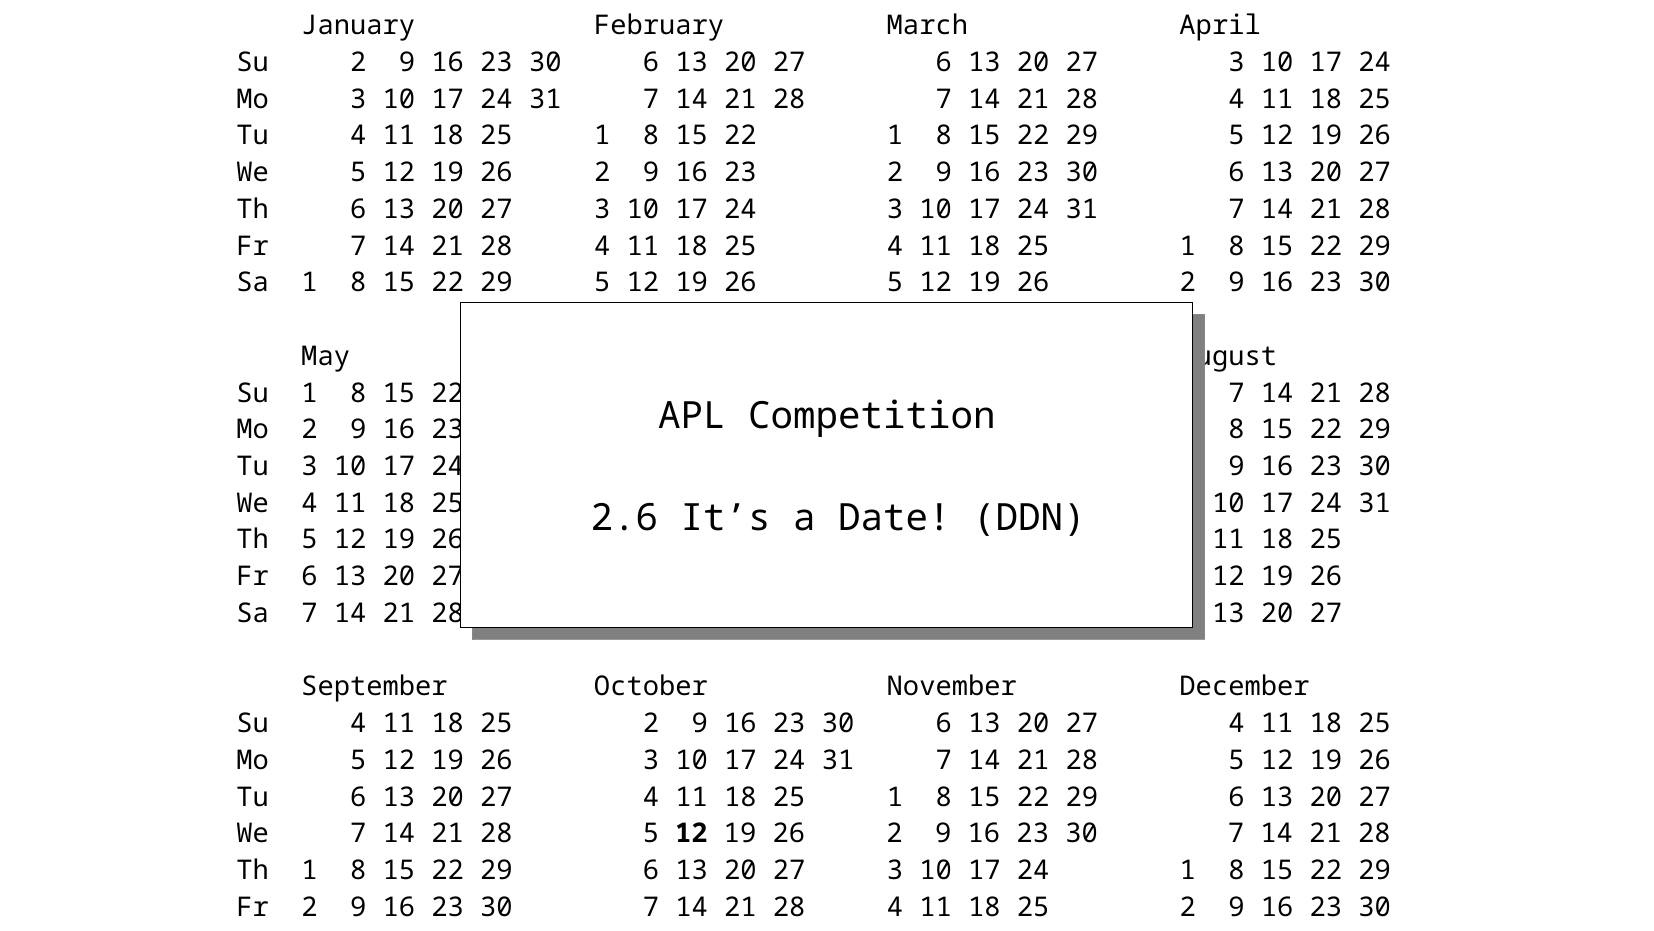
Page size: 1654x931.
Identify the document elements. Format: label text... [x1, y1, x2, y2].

text_box 2022 January February March April Su 2 9 16 23 30 6 13 20 27 6 13 20 27 3 10 17 24 Mo 3 10 17 24 31 7 14 21 28 7 14 21 28 4 11 18 25 Tu 4 11 18 25 1 8 15 22 1 8 15 22 29 5 12 19 26 We 5 12 19 26 2 9 16 23 2 9 16 23 30 6 13 20 27 Th 6 13 20 27 3 10 17 24 3 10 17 24 31 7 14 21 28 Fr 7 14 21 28 4 11 18 25 4 11 18 25 1 8 15 22 29 Sa 1 8 15 22 29 5 12 19 26 5 12 19 26 2 9 16 23 30 May June July August Su 1 8 15 22 29 5 12 19 26 3 10 17 24 31 7 14 21 28 Mo 2 9 16 23 30 6 13 20 27 4 11 18 25 1 8 15 22 29 Tu 3 10 17 24 31 7 14 21 28 5 12 19 26 2 9 16 23 30 We 4 11 18 25 1 8 15 22 29 6 13 20 27 3 10 17 24 31 Th 5 12 19 26 2 9 16 23 30 7 14 21 28 4 11 18 25 Fr 6 13 20 27 3 10 17 24 1 8 15 22 29 5 12 19 26 Sa 7 14 21 28 4 11 18 25 2 9 16 23 30 6 13 20 27 September October November December Su 4 11 18 25 2 9 16 23 30 6 13 20 27 4 11 18 25 Mo 5 12 19 26 3 10 17 24 31 7 14 21 28 5 12 19 26 Tu 6 13 20 27 4 11 18 25 1 8 15 22 29 6 13 20 27 We 7 14 21 28 5 12 19 26 2 9 16 23 30 7 14 21 28 Th 1 8 15 22 29 6 13 20 27 3 10 17 24 1 8 15 22 29 Fr 2 9 16 23 30 7 14 21 28 4 11 18 25 2 9 16 23 30 Sa 3 10 17 24 1 8 15 22 29 5 12 19 26 3 10 17 24 31 [221, 22, 1433, 908]
text_box APL Competition 2.6 It’s a Date! (DDN) [460, 302, 1193, 628]
